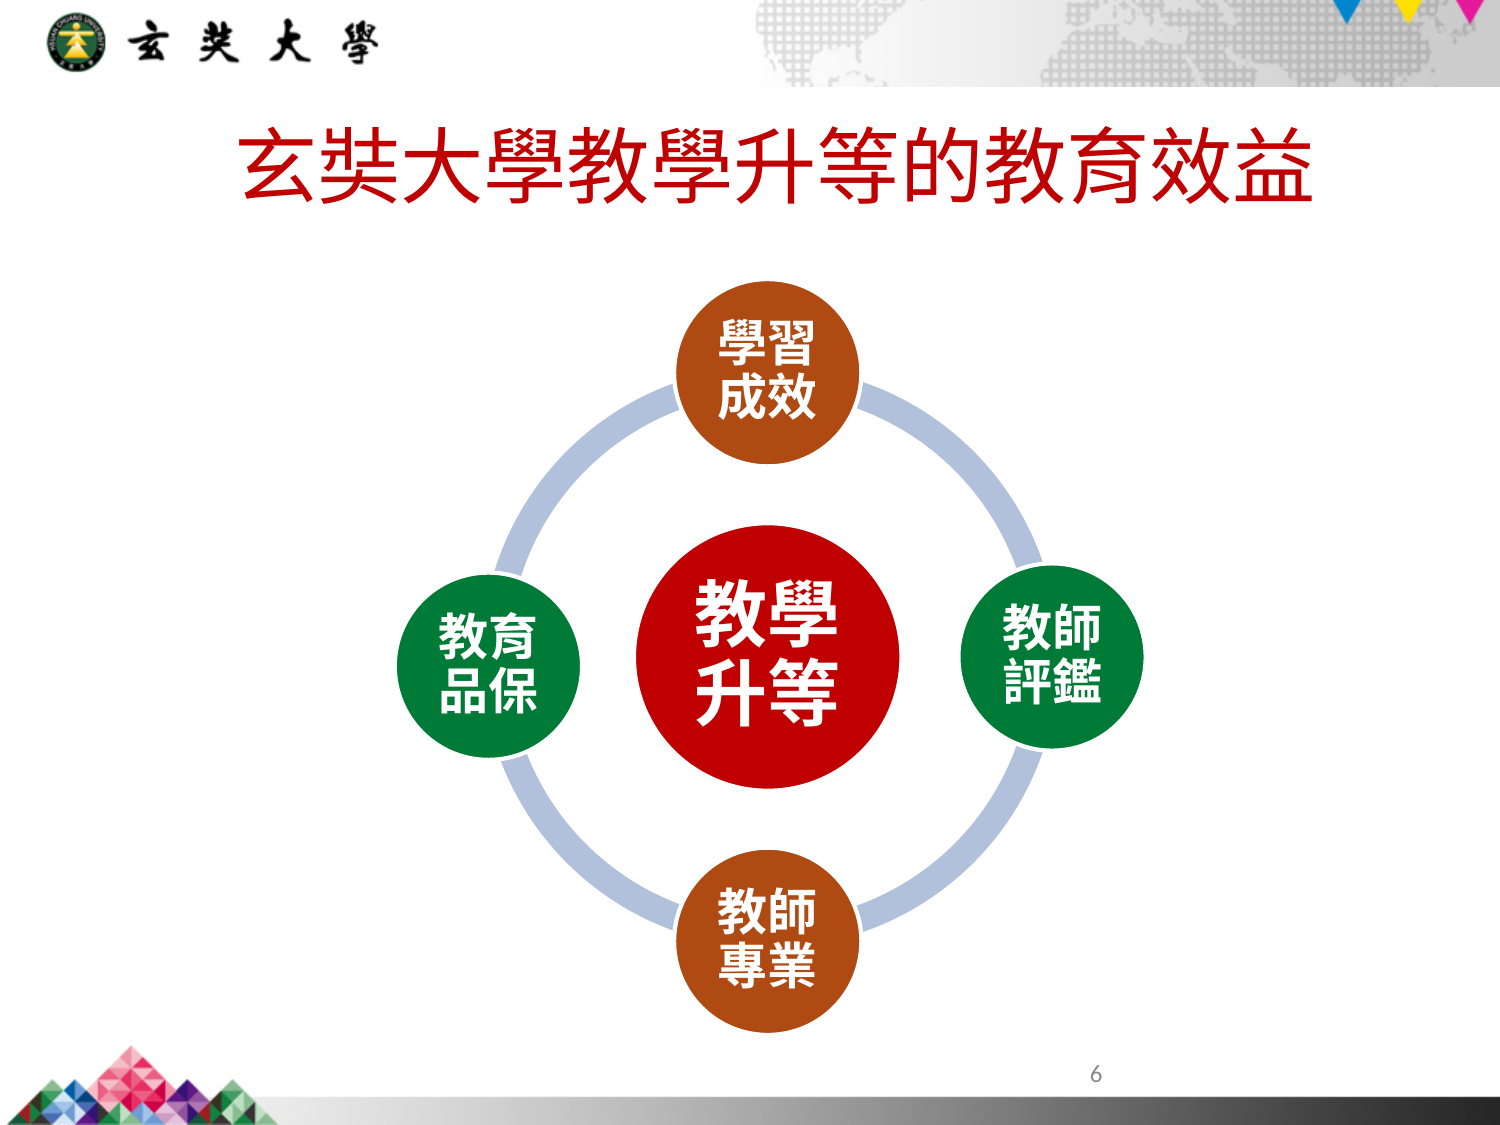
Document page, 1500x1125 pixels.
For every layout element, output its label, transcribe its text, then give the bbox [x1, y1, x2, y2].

text_box 學習成效 [674, 279, 862, 467]
text_box [500, 752, 681, 931]
text_box 教育品保 [394, 572, 583, 760]
text_box 玄奘大學教學升等的教育效益 [100, 95, 1451, 232]
text_box 教師專業 [674, 847, 862, 1035]
text_box 教學升等 [633, 523, 902, 791]
text_box [855, 744, 1044, 933]
text_box 6 [1074, 1042, 1426, 1103]
text_box 教師評鑑 [958, 563, 1146, 751]
text_box [494, 383, 681, 578]
text_box [855, 381, 1044, 570]
